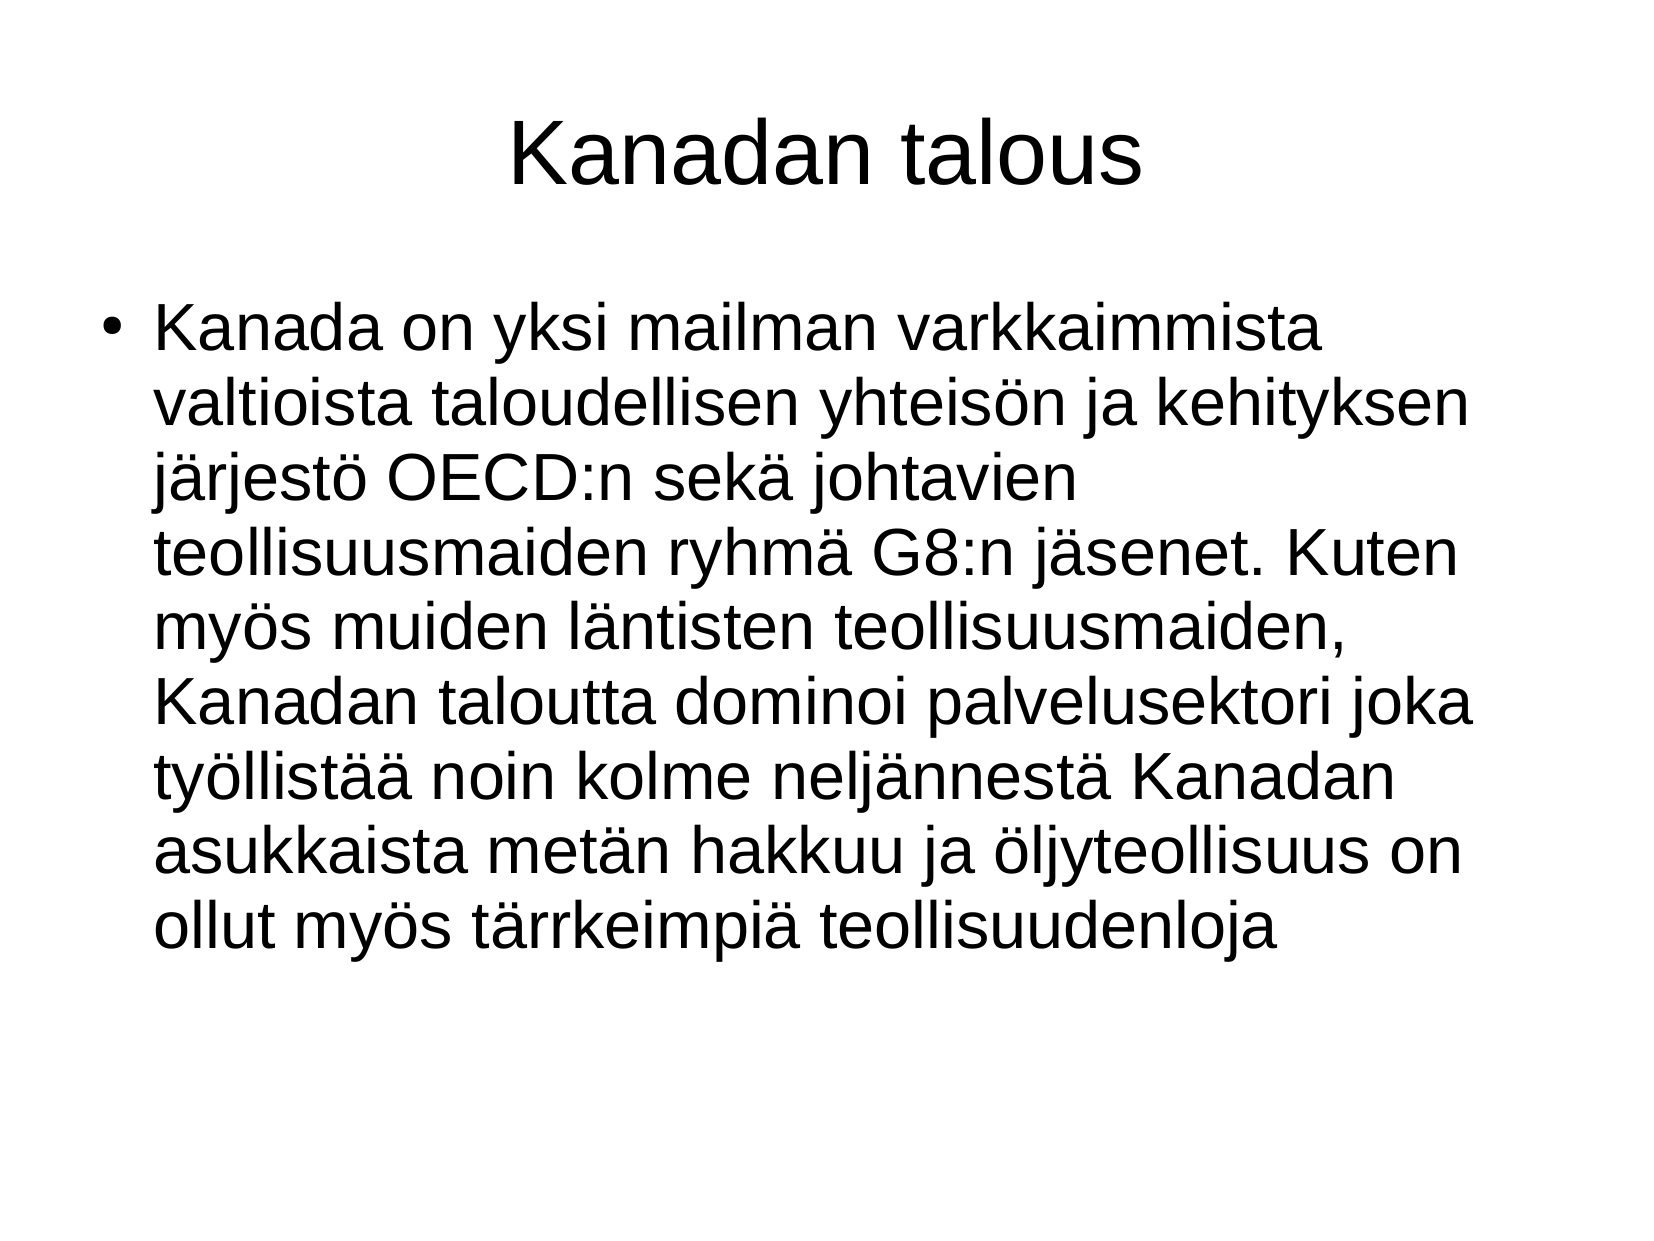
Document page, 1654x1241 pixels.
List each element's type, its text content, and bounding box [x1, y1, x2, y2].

list Kanada on yksi mailman varkkaimmista valtioista taloudellisen yhteisön ja kehityksen järjestö OECD:n sekä johtavien teollisuusmaiden ryhmä G8:n jäsenet. Kuten myös muiden läntisten teollisuusmaiden, Kanadan taloutta dominoi palvelusektori joka työllistää noin kolme neljännestä Kanadan asukkaista metän hakkuu ja öljyteollisuus on ollut myös tärrkeimpiä teollisuudenloja [82, 290, 1571, 1010]
title Kanadan talous [82, 49, 1571, 257]
